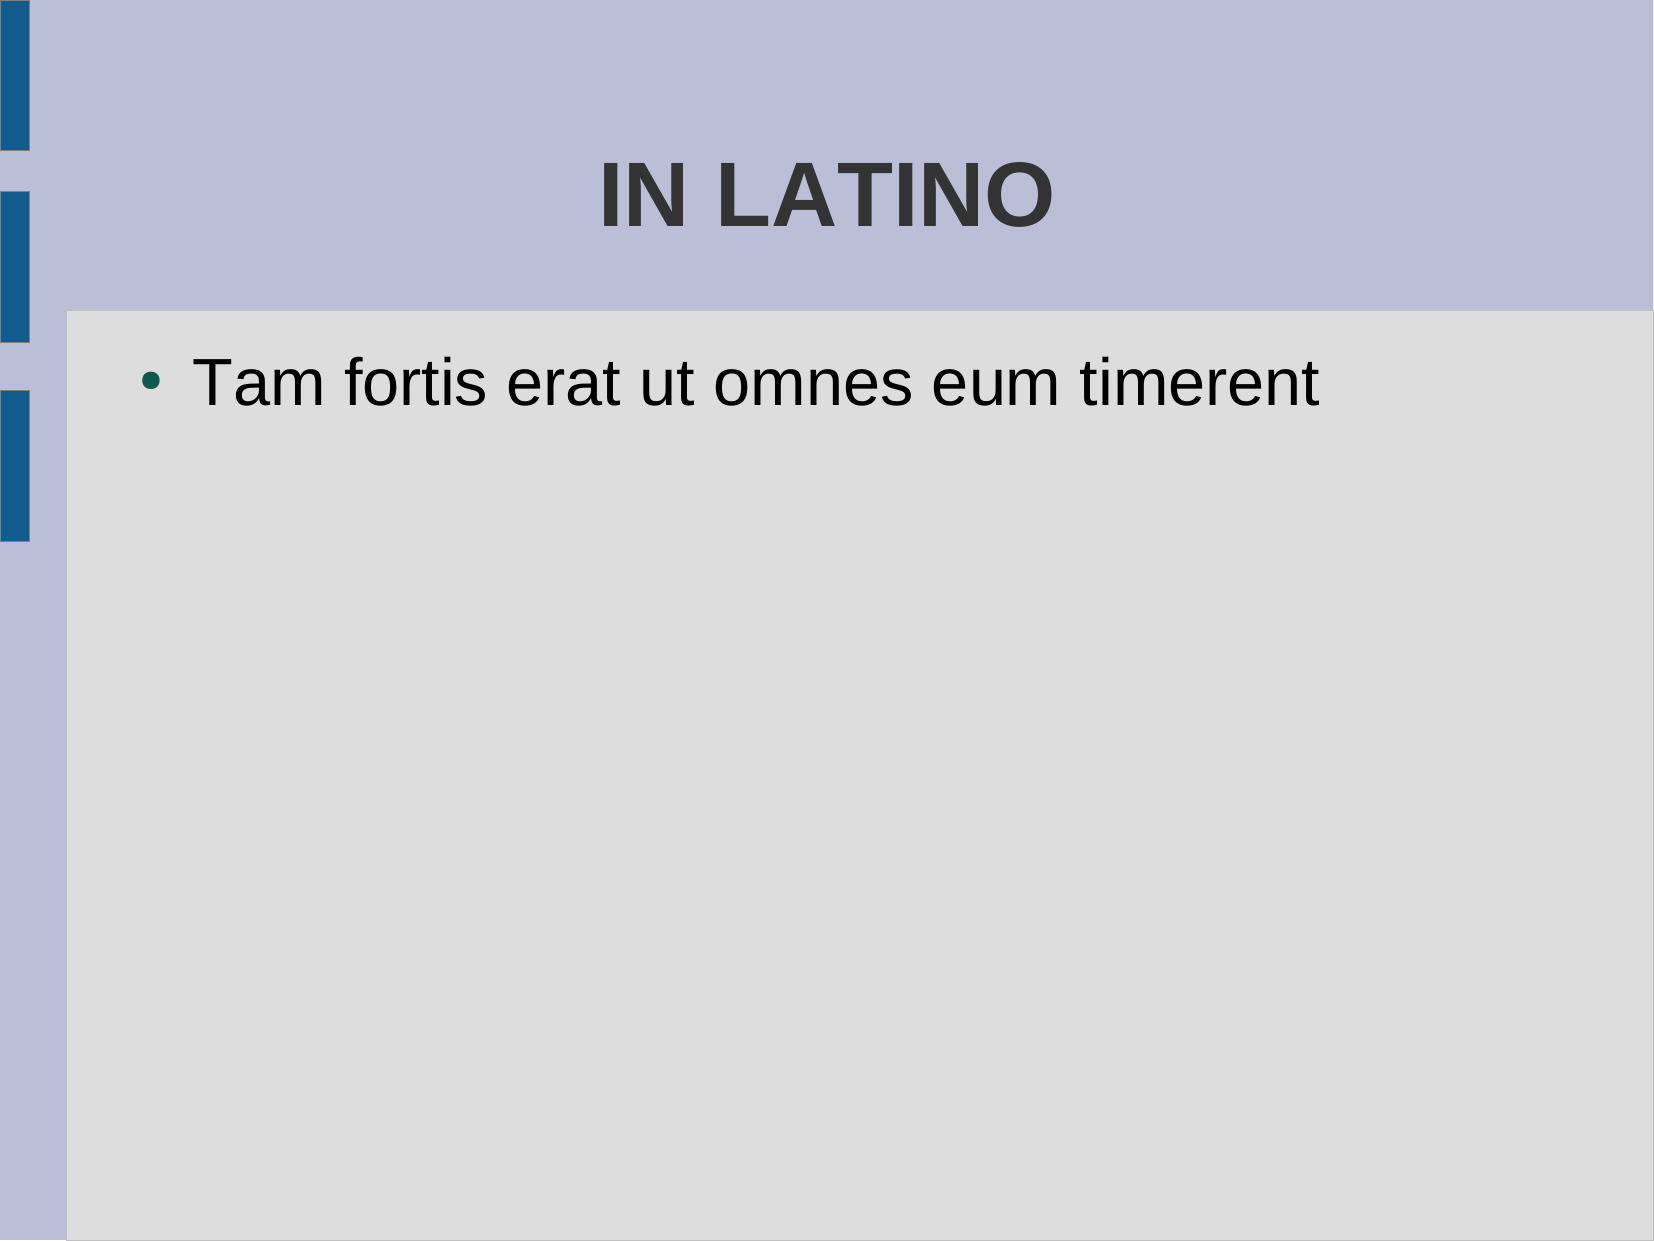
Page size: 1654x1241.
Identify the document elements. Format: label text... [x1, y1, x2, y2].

title IN LATINO [121, 91, 1534, 299]
list Tam fortis erat ut omnes eum timerent [121, 344, 1534, 1127]
